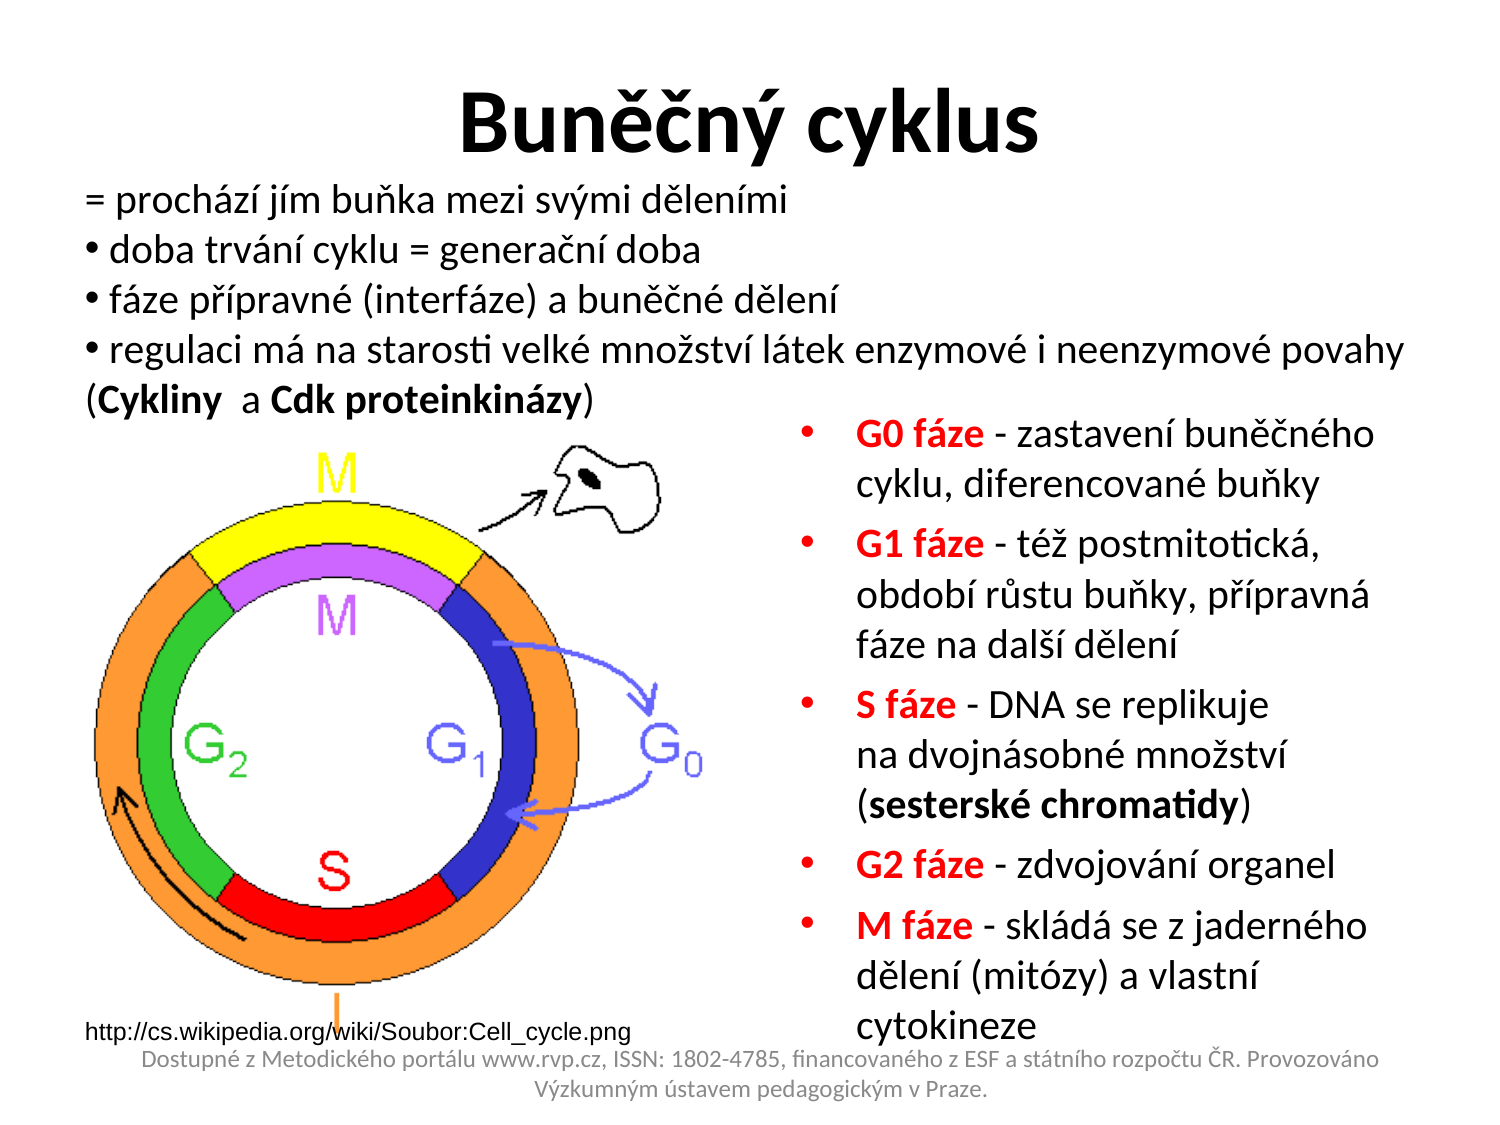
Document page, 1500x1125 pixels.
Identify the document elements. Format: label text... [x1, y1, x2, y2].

text_box = prochází jím buňka mezi svými děleními doba trvání cyklu = generační doba fáze přípravné (interfáze) a buněčné dělení regulaci má na starosti velké množství látek enzymové i neenzymové povahy (Cykliny a Cdk proteinkinázy) [70, 164, 1430, 430]
text_box Dostupné z Metodického portálu www.rvp.cz, ISSN: 1802-4785, financovaného z ESF a státního rozpočtu ČR. Provozováno Výzkumným ústavem pedagogickým v Praze. [93, 1042, 1430, 1103]
list G0 fáze - zastavení buněčného cyklu, diferencované buňky G1 fáze - též postmitotická, období růstu buňky, přípravná fáze na další dělení S fáze - DNA se replikuje na dvojnásobné množství (sesterské chromatidy) G2 fáze - zdvojování organel M fáze - skládá se z jaderného dělení (mitózy) a vlastní cytokineze [785, 398, 1442, 1056]
title Buněčný cyklus [75, 45, 1426, 164]
text_box [80, 433, 717, 1007]
text_box http://cs.wikipedia.org/wiki/Soubor:Cell_cycle.png [70, 1007, 727, 1054]
